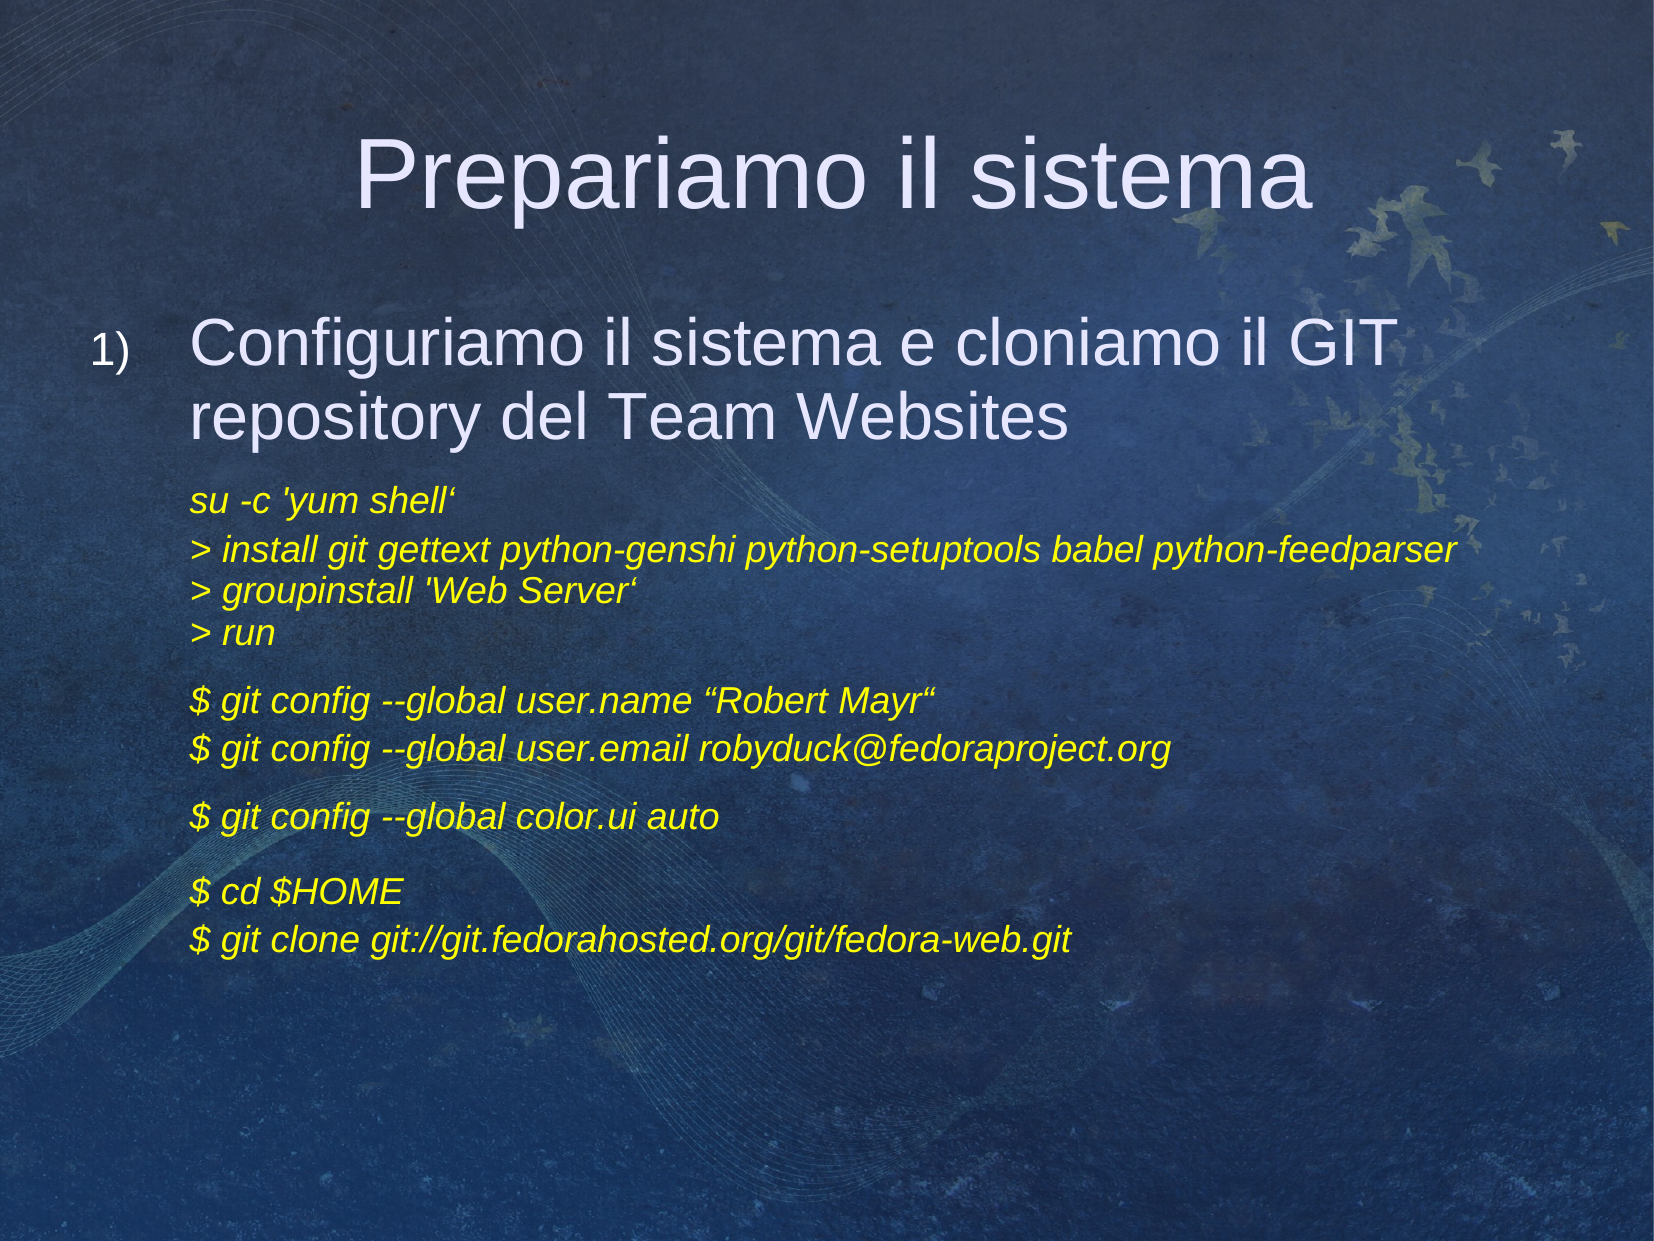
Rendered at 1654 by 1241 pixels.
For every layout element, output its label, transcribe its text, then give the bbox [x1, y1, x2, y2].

picture [0, 0, 1654, 1241]
text_box Prepariamo il sistema Configuriamo il sistema e cloniamo il GIT repository del Team Websites su -c 'yum shell‘ > install git gettext python-genshi python-setuptools babel python-feedparser > groupinstall 'Web Server‘ > run $ git config --global user.name “Robert Mayr“ $ git config --global user.email robyduck@fedoraproject.org $ git config --global color.ui auto $ cd $HOME $ git clone git://git.fedorahosted.org/git/fedora-web.git [89, 100, 1578, 1015]
